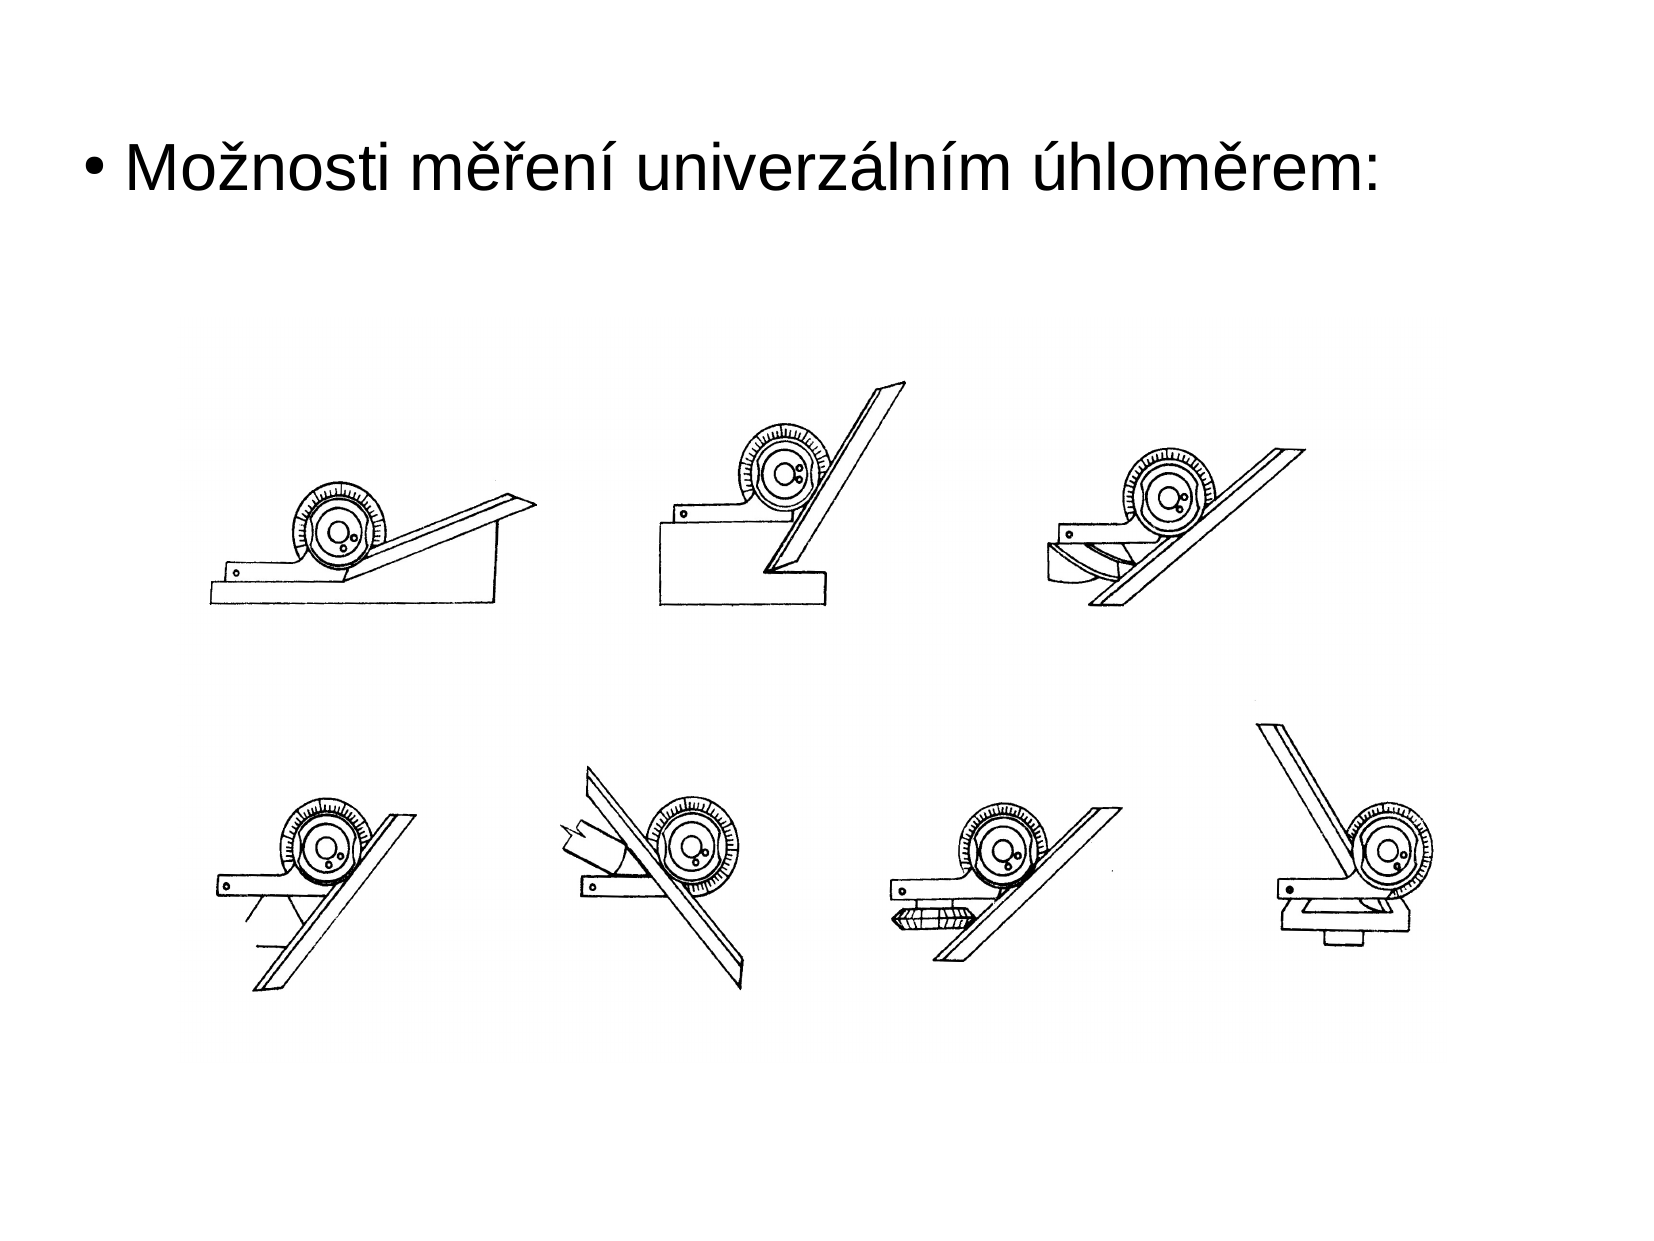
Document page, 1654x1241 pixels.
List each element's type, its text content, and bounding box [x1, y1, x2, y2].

picture [177, 317, 1447, 1063]
subtitle Možnosti měření univerzálním úhloměrem: [82, 56, 1571, 1102]
